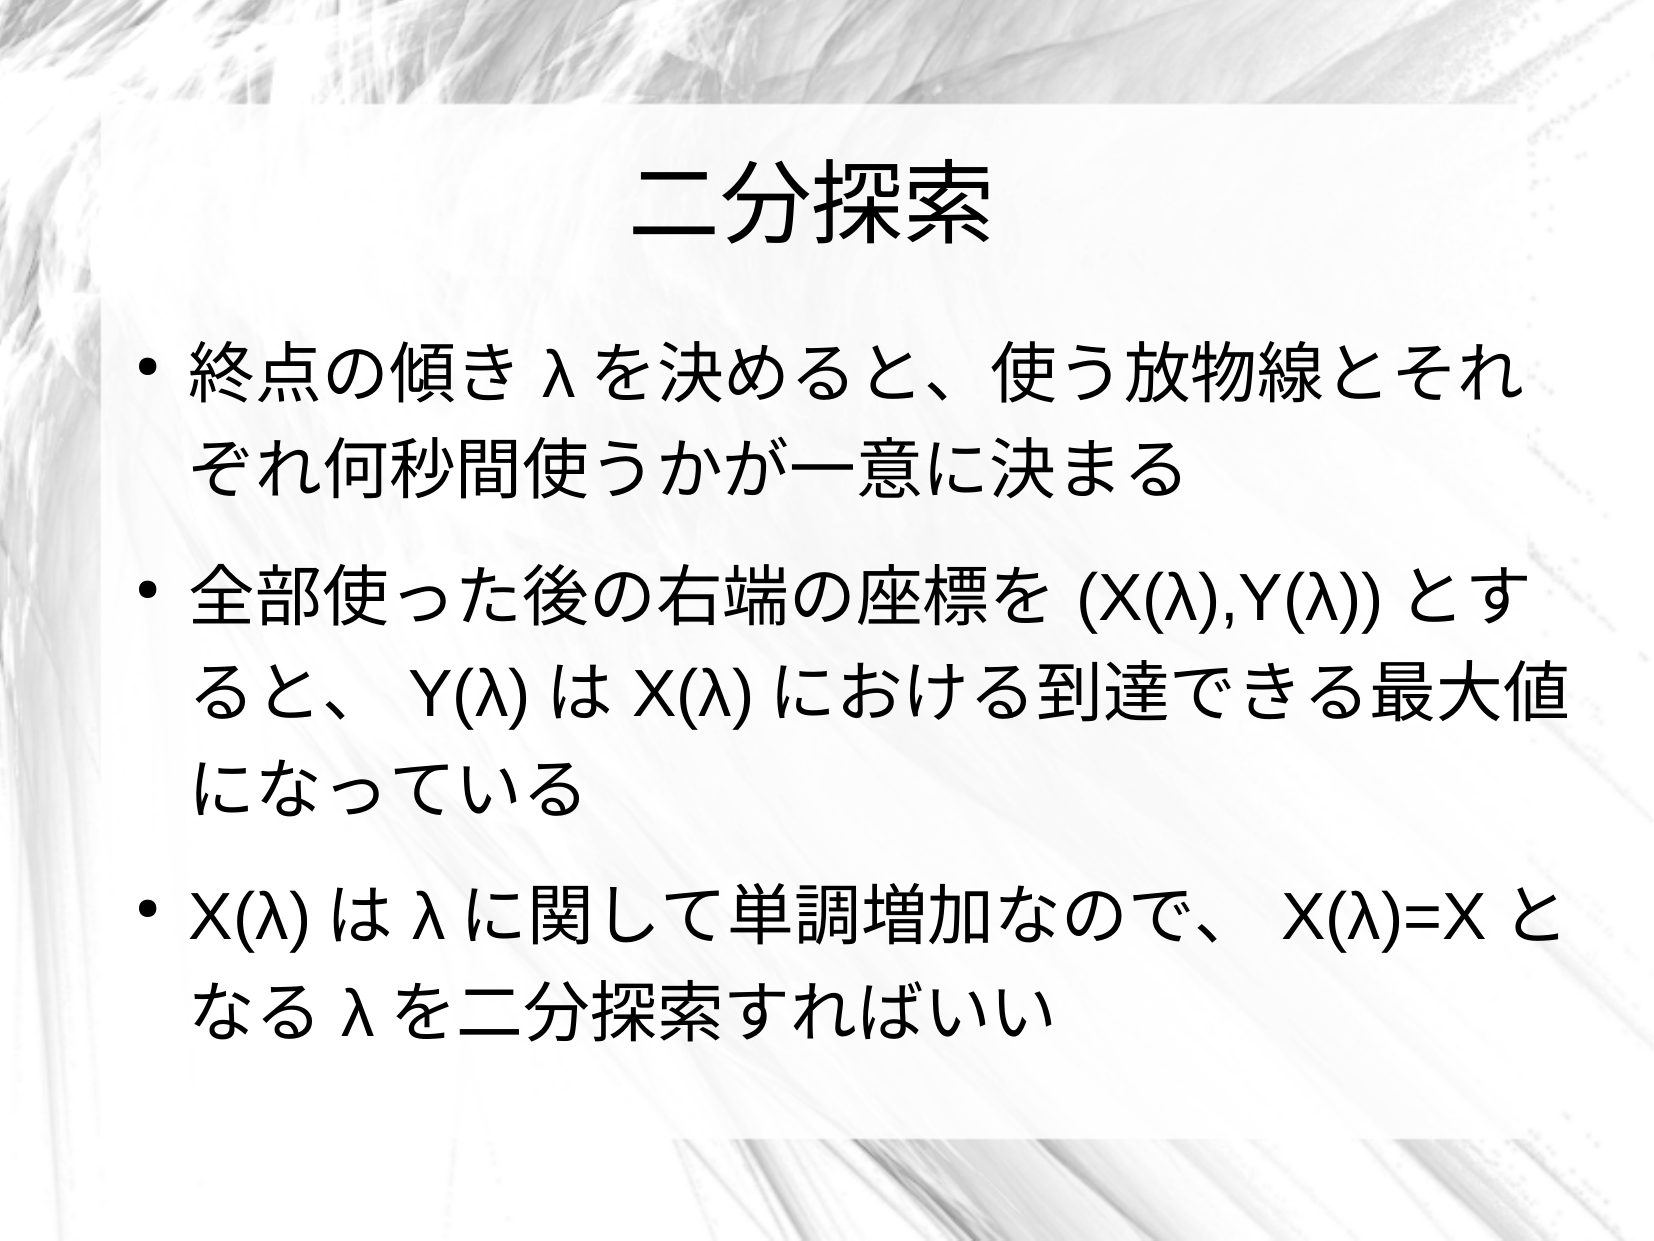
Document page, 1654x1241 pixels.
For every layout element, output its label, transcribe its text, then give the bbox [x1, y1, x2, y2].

title 二分探索 [118, 112, 1506, 281]
list 終点の傾きλを決めると、使う放物線とそれぞれ何秒間使うかが一意に決まる 全部使った後の右端の座標を(X(λ),Y(λ))とすると、Y(λ)はX(λ)における到達できる最大値になっている X(λ)はλに関して単調増加なので、X(λ)=Xとなるλを二分探索すればいい [118, 319, 1571, 1139]
picture [0, 0, 1654, 1241]
